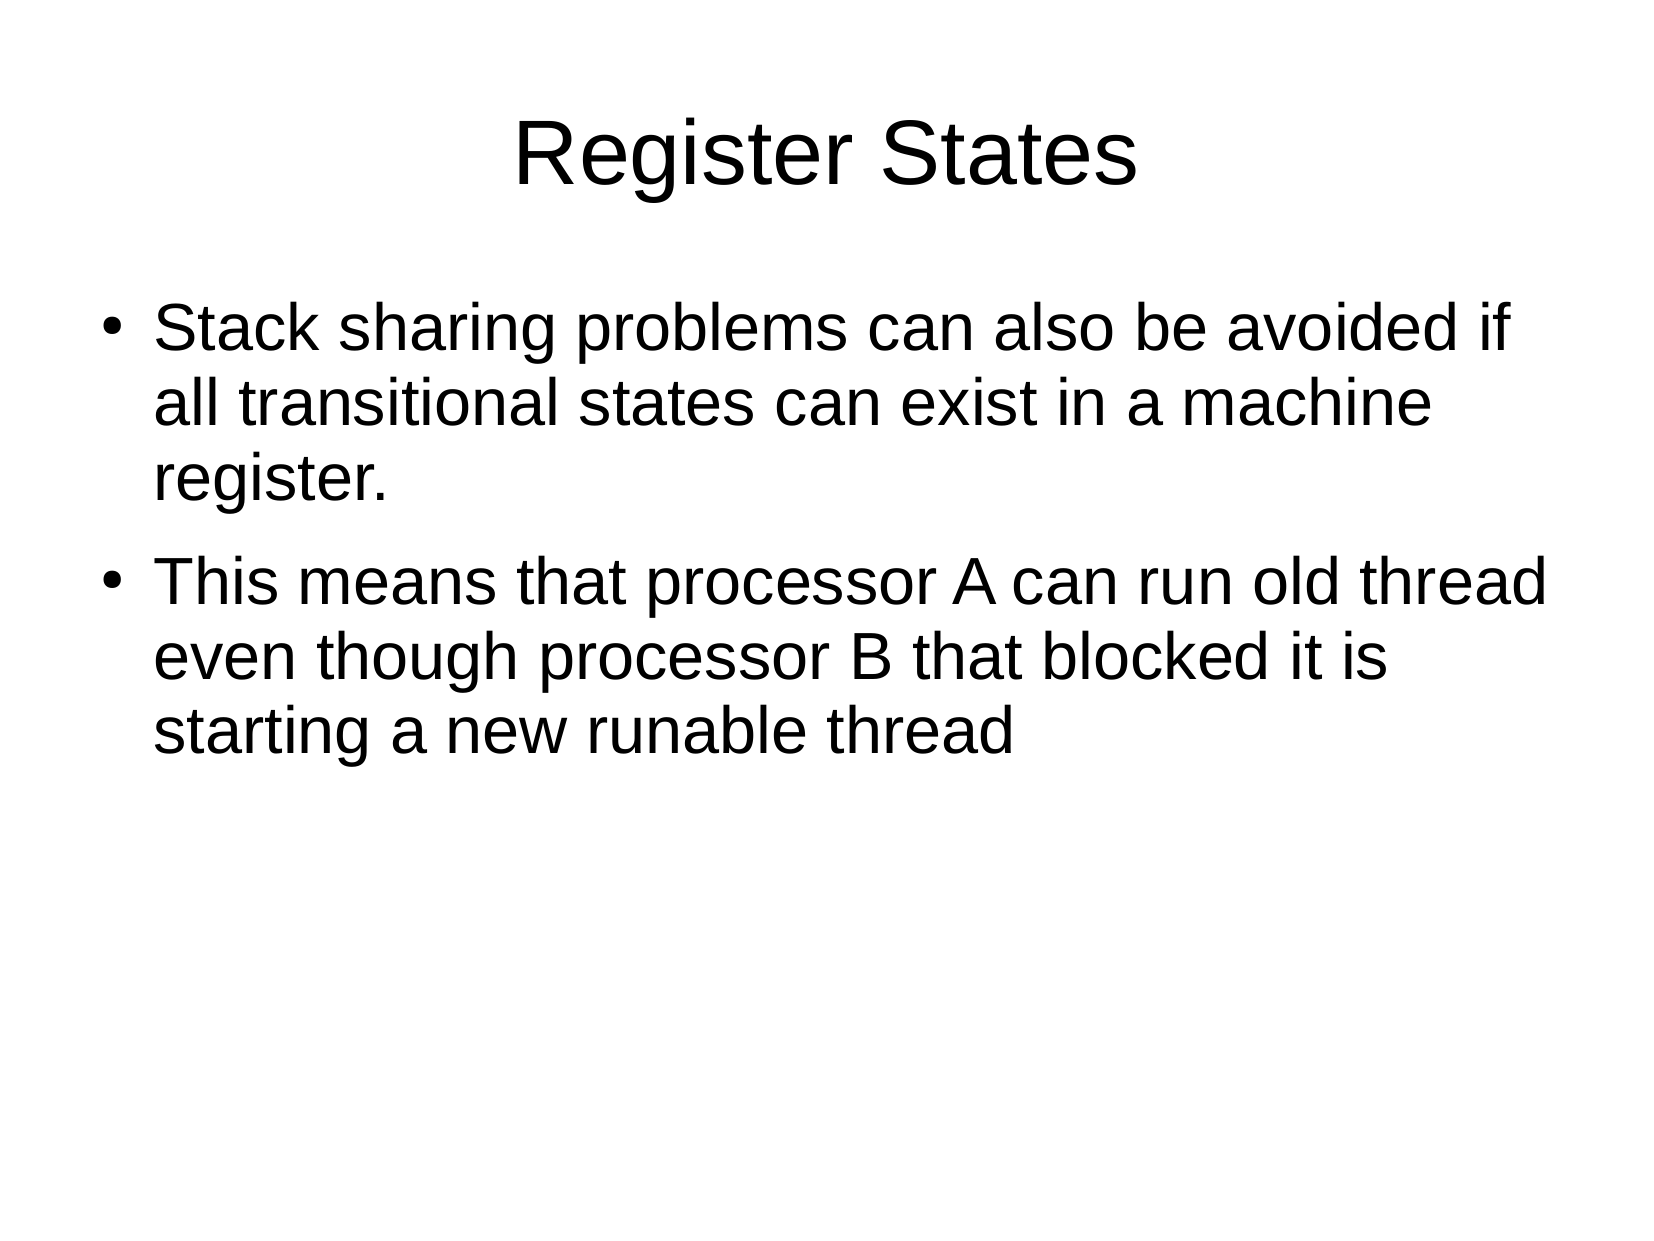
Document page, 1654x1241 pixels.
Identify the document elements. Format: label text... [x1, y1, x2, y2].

title Register States [82, 49, 1571, 257]
list Stack sharing problems can also be avoided if all transitional states can exist in a machine register. This means that processor A can run old thread even though processor B that blocked it is starting a new runable thread [82, 290, 1571, 1010]
